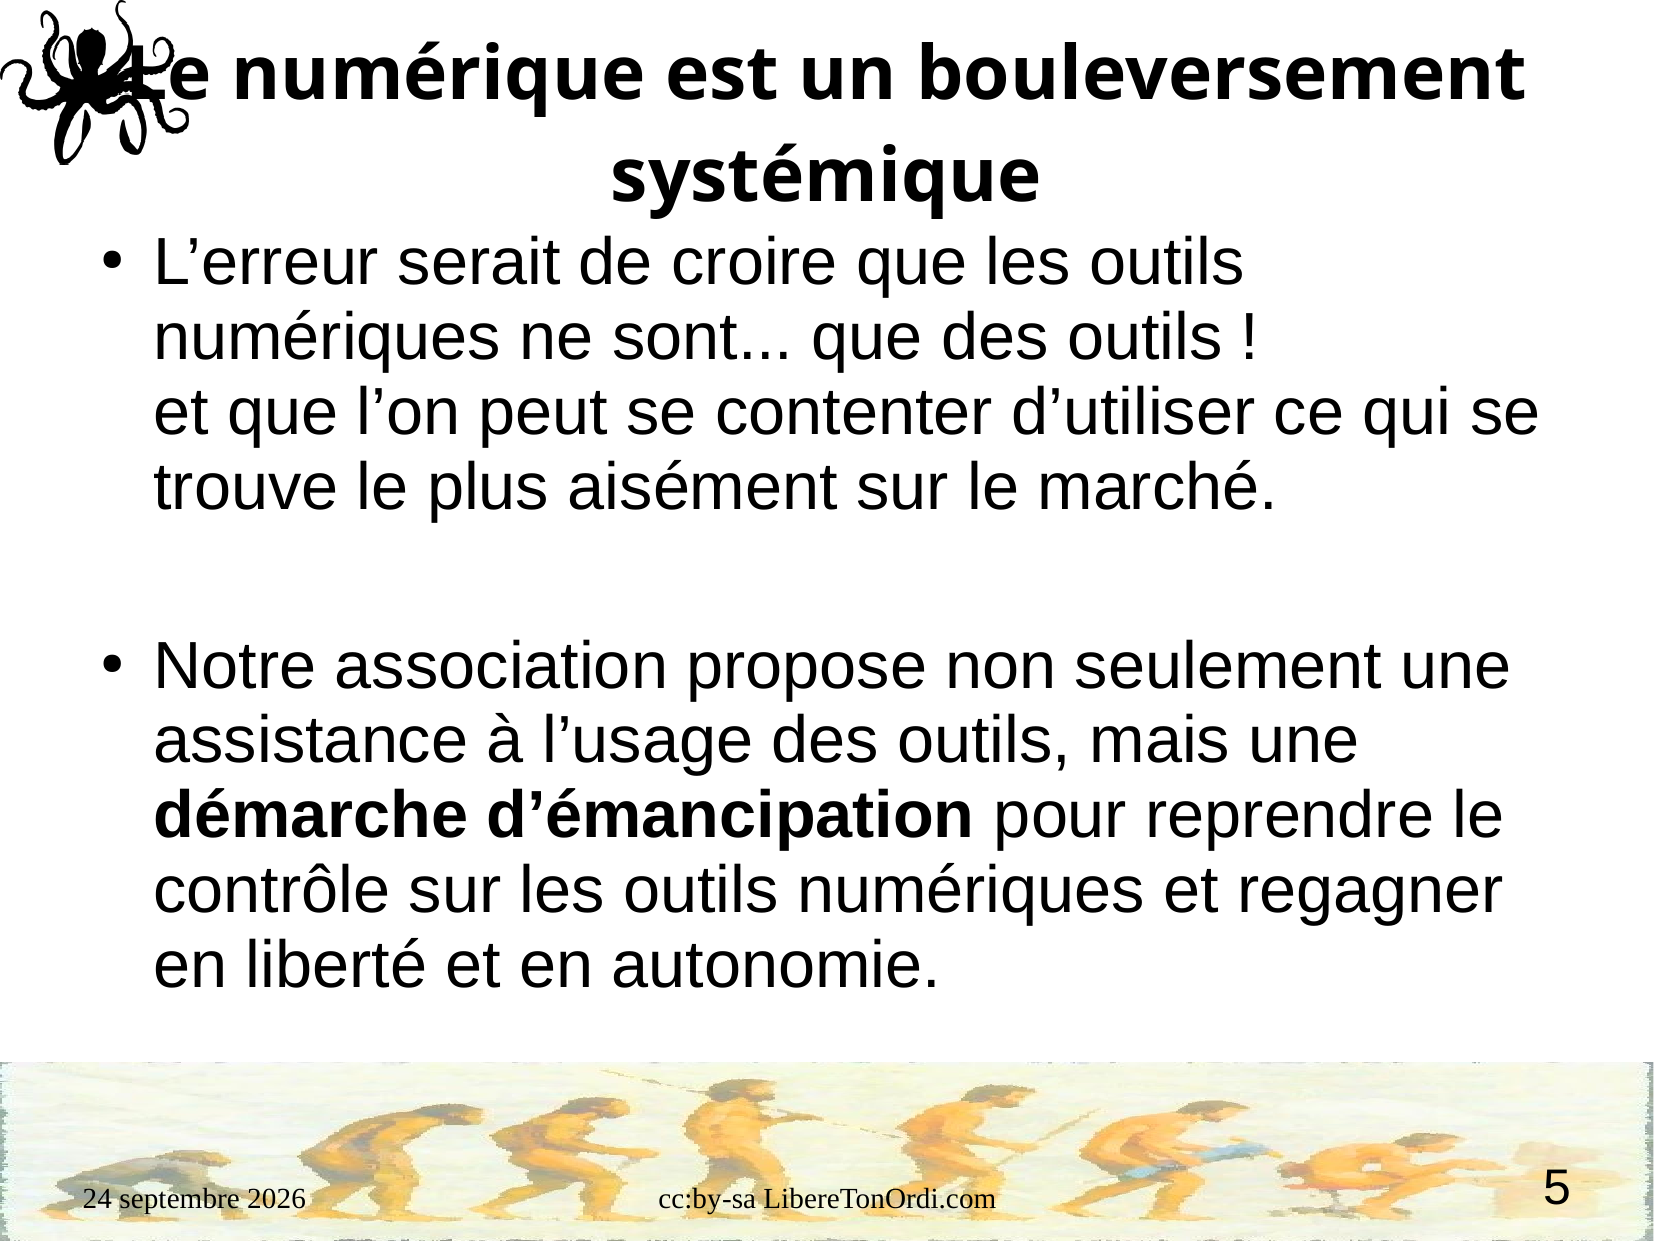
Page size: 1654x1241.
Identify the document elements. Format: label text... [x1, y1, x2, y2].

list L’erreur serait de croire que les outils numériques ne sont... que des outils ! et que l’on peut se contenter d’utiliser ce qui se trouve le plus aisément sur le marché. Notre association propose non seulement une assistance à l’usage des outils, mais une démarche d’émancipation pour reprendre le contrôle sur les outils numériques et regagner en liberté et en autonomie. [82, 224, 1571, 1063]
title Le numérique est un bouleversement systémique [82, 46, 1571, 197]
picture [0, 0, 189, 165]
picture [0, 1062, 1654, 1241]
